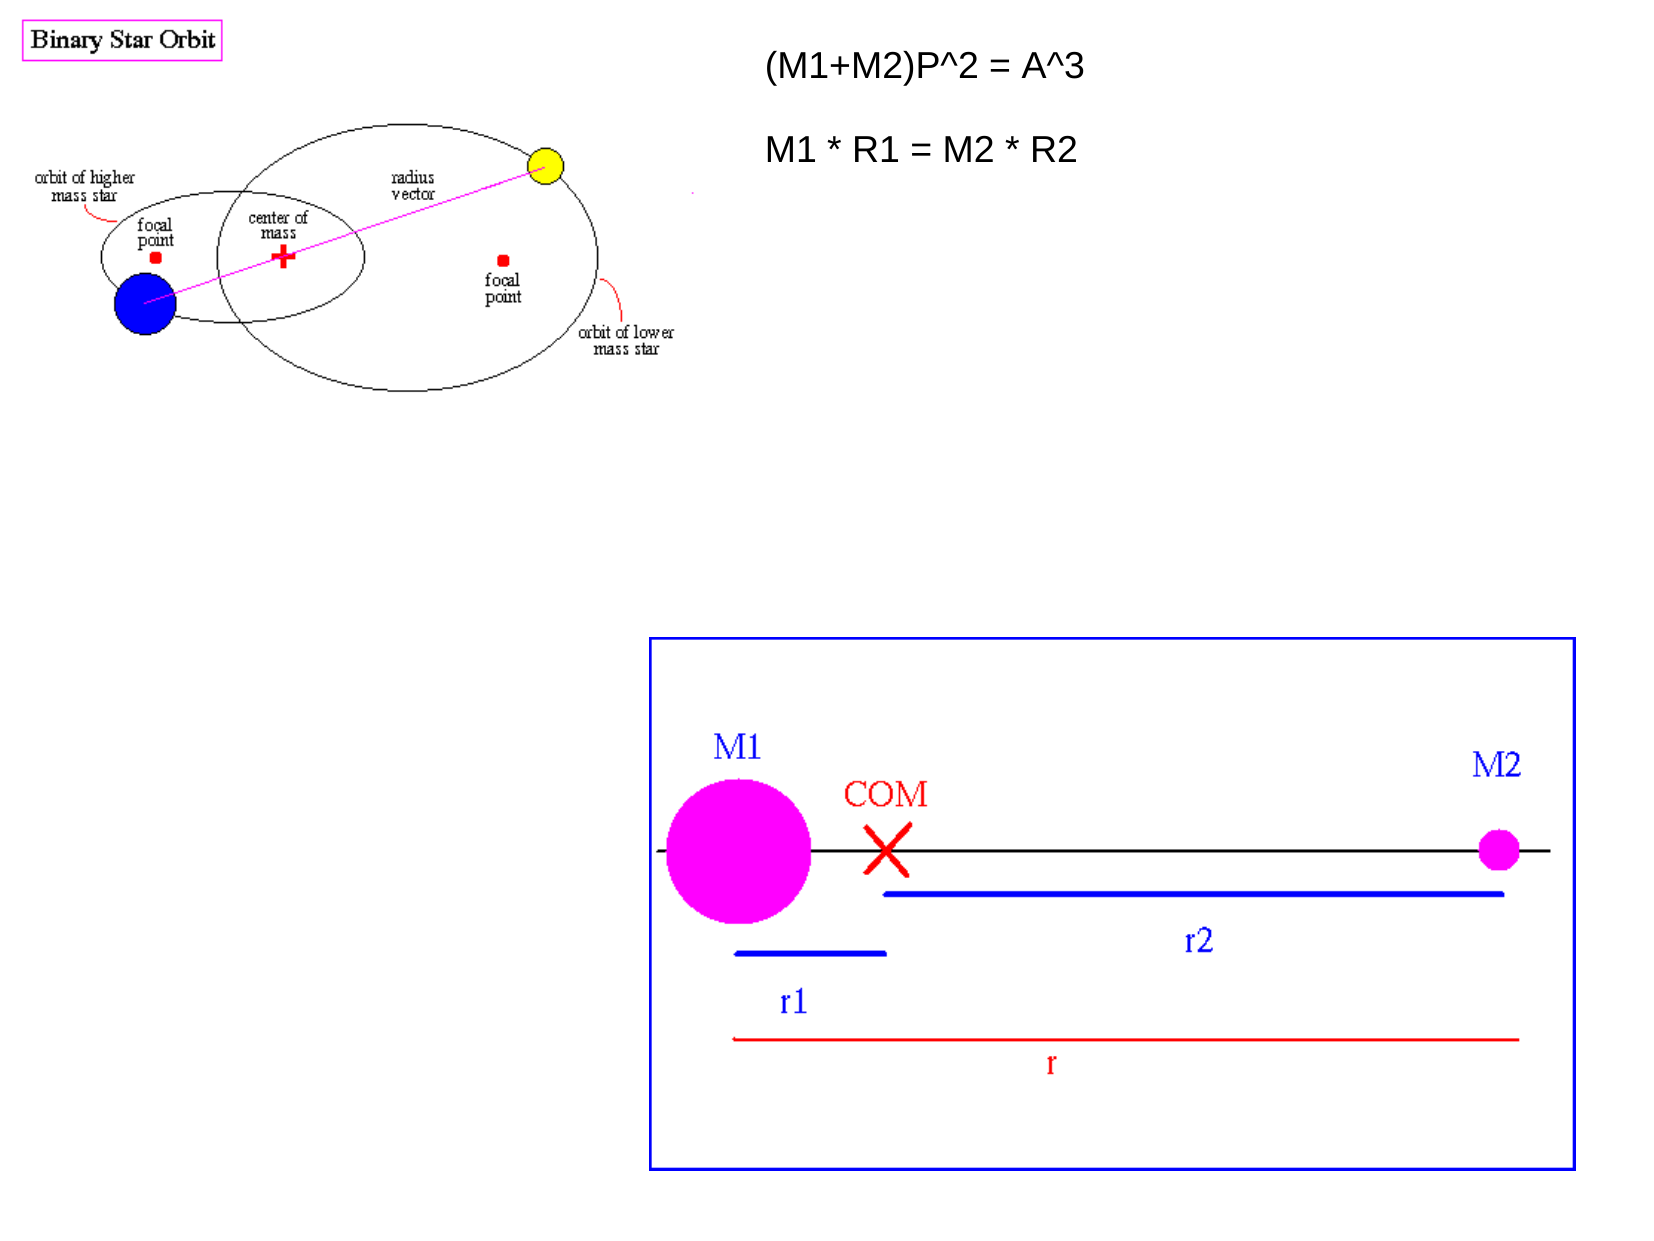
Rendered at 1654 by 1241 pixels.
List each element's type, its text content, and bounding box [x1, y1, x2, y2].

picture [0, 0, 710, 468]
text_box (M1+M2)P^2 = A^3 M1 * R1 = M2 * R2 [750, 37, 1576, 179]
picture [649, 637, 1576, 1171]
